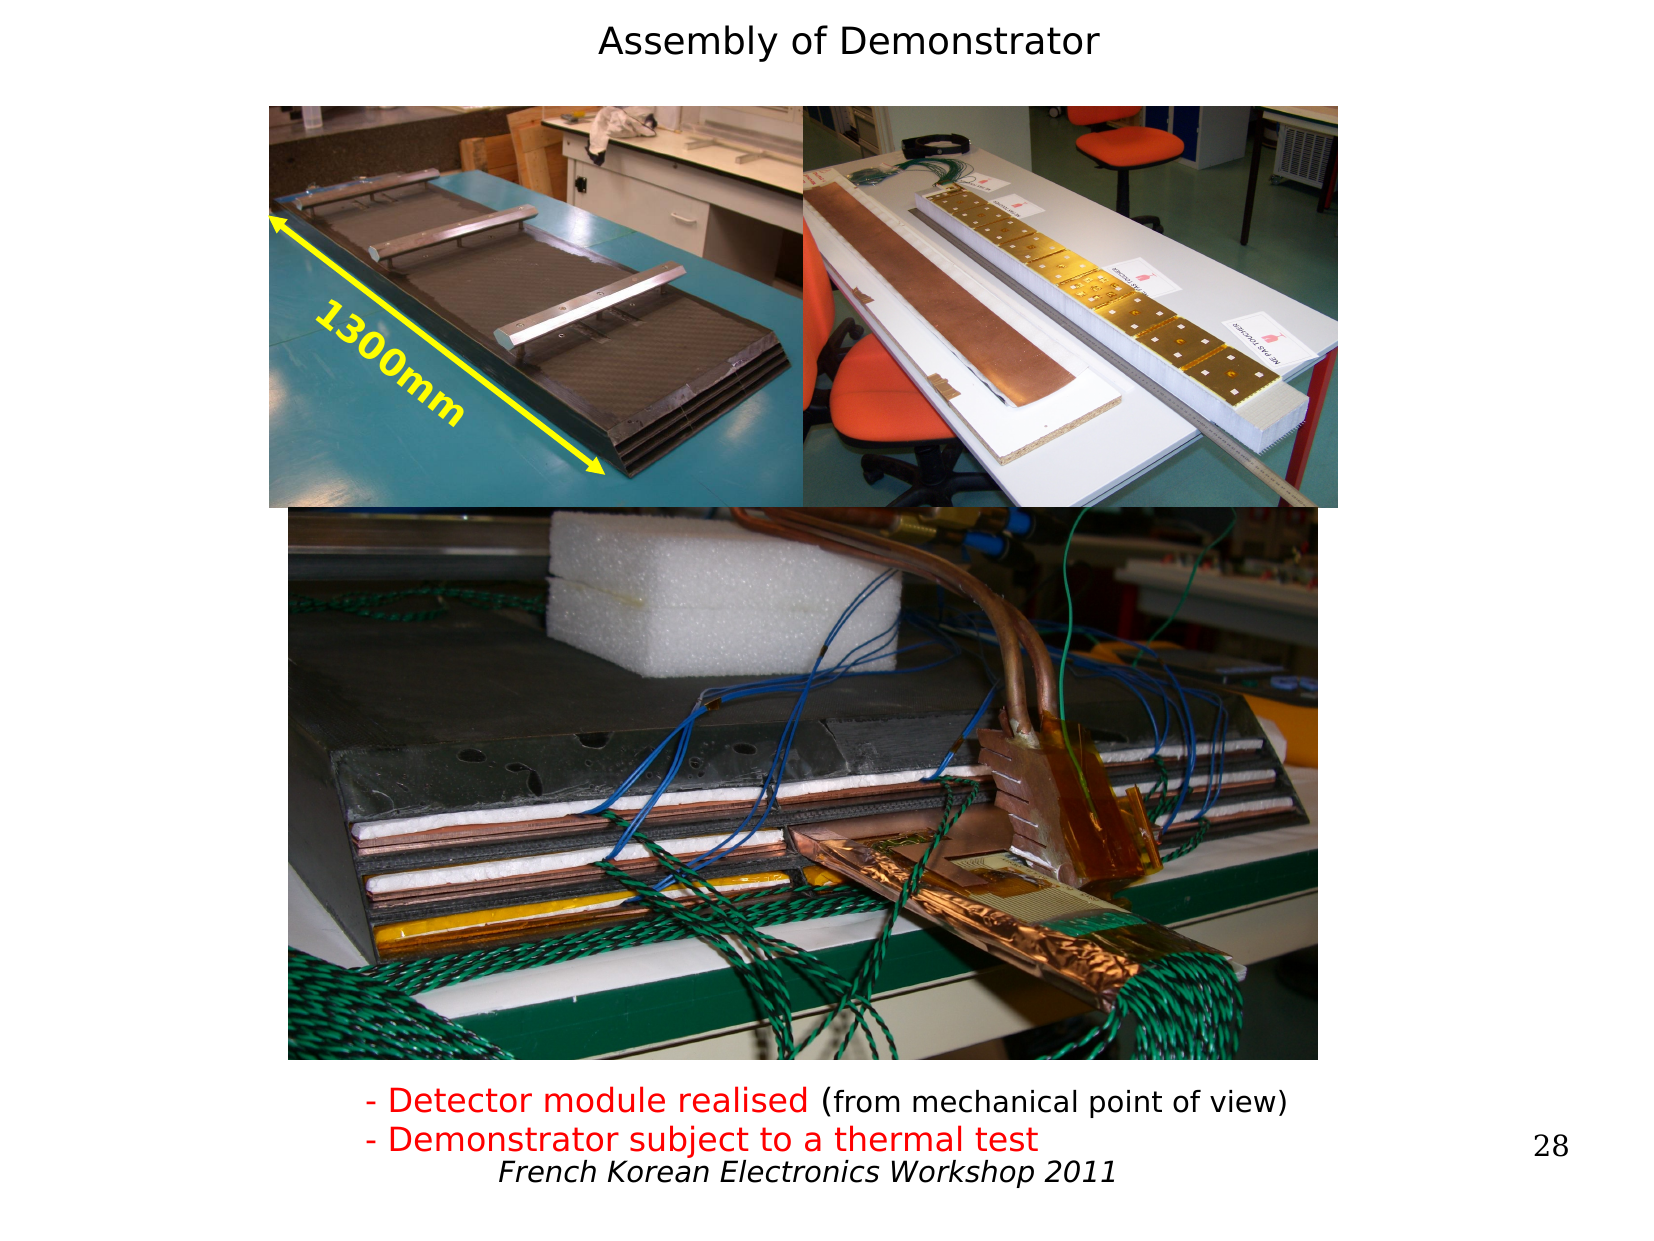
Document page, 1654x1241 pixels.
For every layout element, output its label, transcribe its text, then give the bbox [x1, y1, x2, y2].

picture [269, 106, 1338, 1060]
text_box 1300mm [283, 274, 468, 441]
text_box - Detector module realised (from mechanical point of view)‏ - Demonstrator subject to a thermal test [350, 1073, 1326, 1188]
text_box Assembly of Demonstrator [467, 12, 1063, 84]
